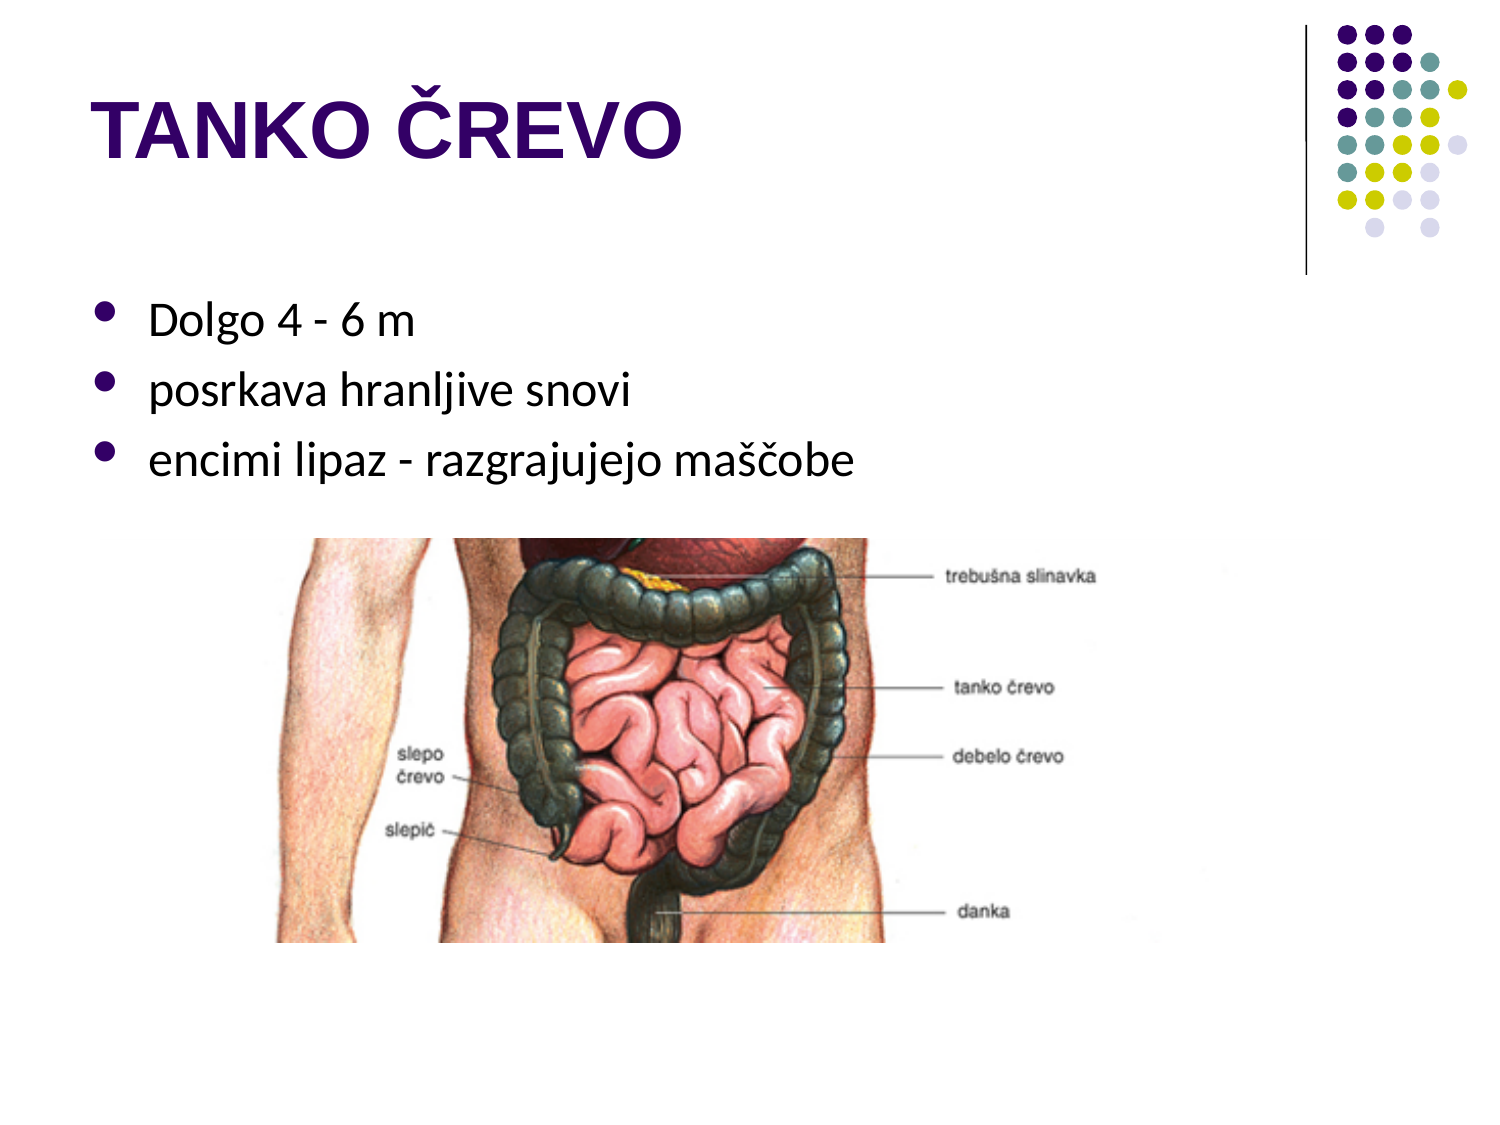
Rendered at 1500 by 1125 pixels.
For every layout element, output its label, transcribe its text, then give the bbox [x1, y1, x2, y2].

picture [100, 538, 1331, 943]
list Dolgo 4 - 6 m posrkava hranljive snovi encimi lipaz - razgrajujejo maščobe [76, 278, 1427, 1003]
title TANKO ČREVO [75, 20, 1313, 233]
